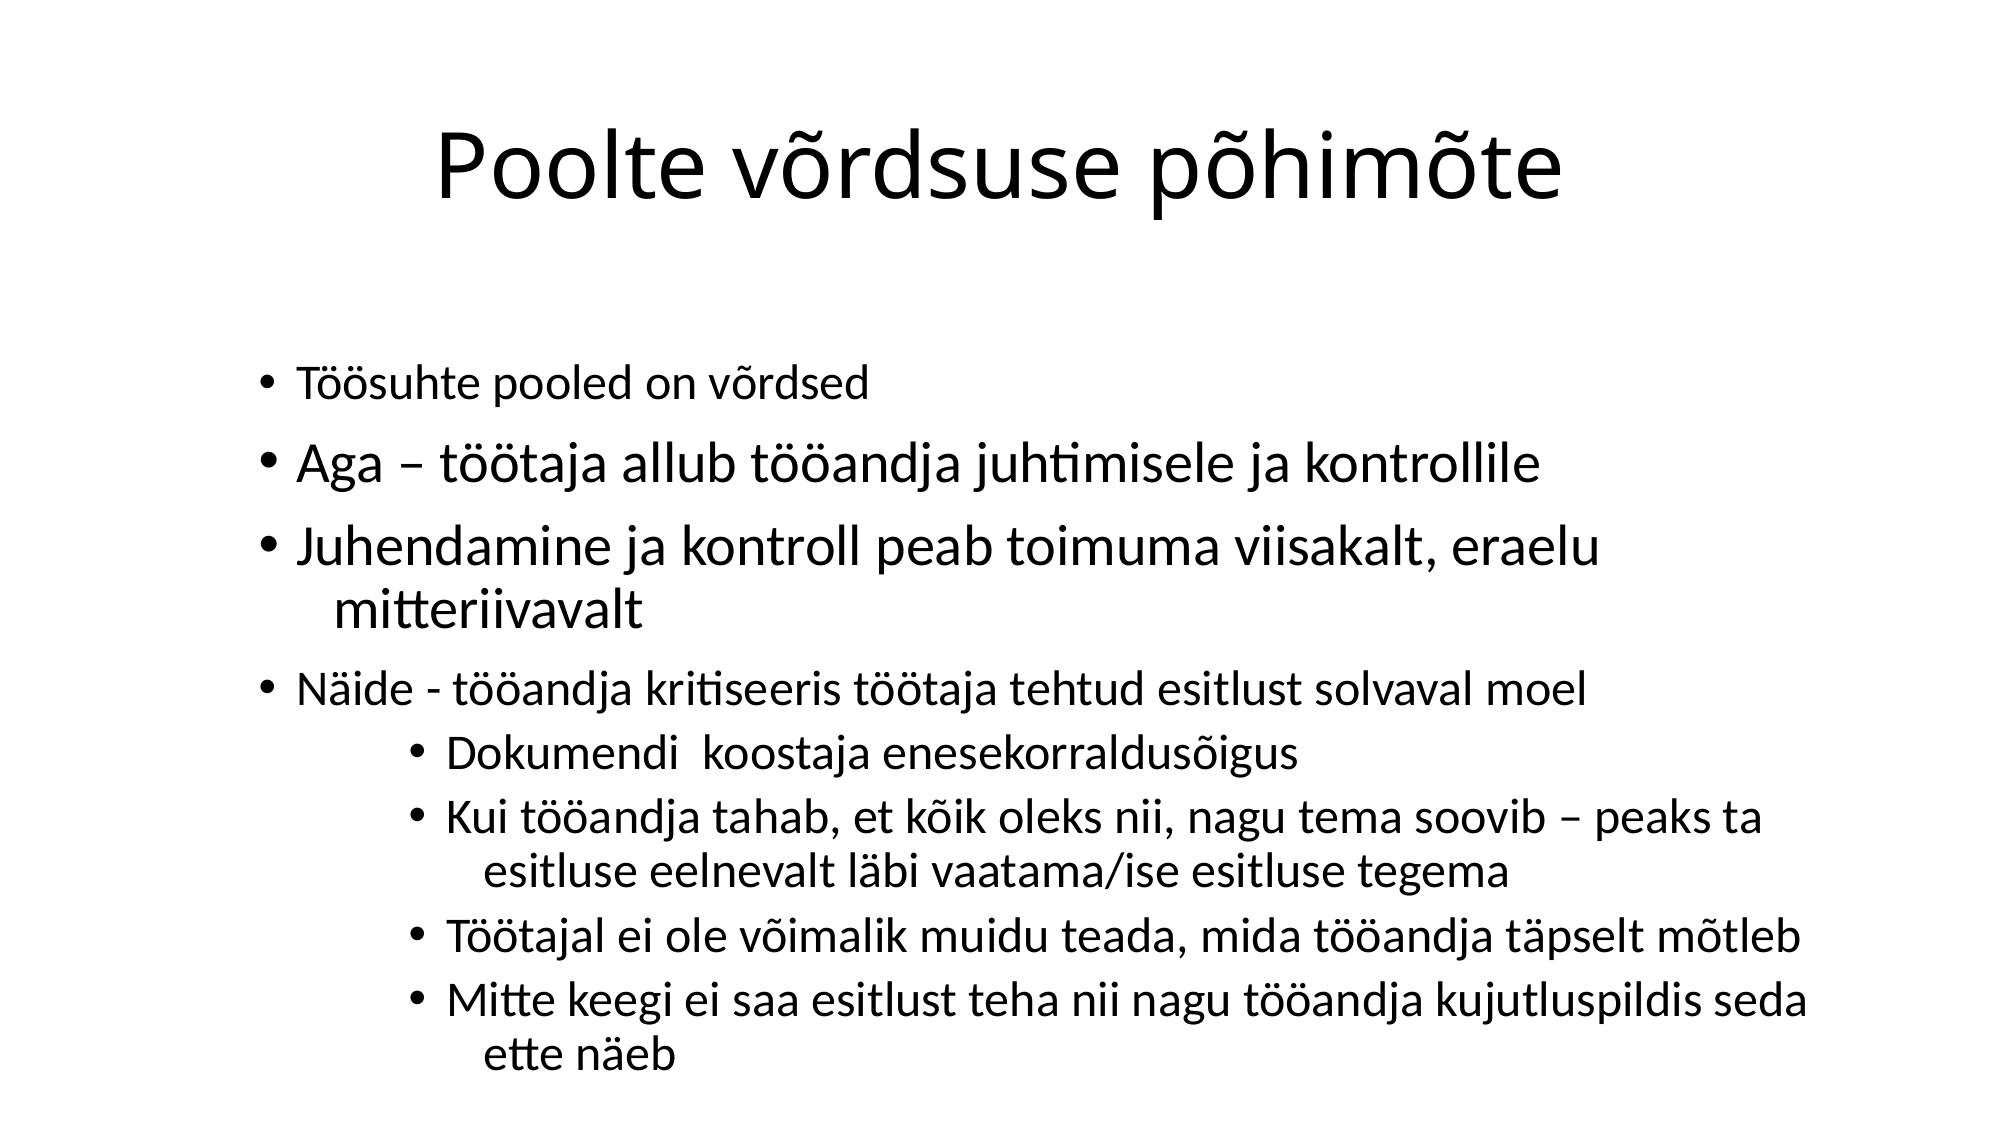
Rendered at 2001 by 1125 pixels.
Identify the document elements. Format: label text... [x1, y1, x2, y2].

list Töösuhte pooled on võrdsed Aga – töötaja allub tööandja juhtimisele ja kontrollile Juhendamine ja kontroll peab toimuma viisakalt, eraelu mitteriivavalt Näide - tööandja kritiseeris töötaja tehtud esitlust solvaval moel Dokumendi koostaja enesekorraldusõigus Kui tööandja tahab, et kõik oleks nii, nagu tema soovib – peaks ta esitluse eelnevalt läbi vaatama/ise esitluse tegema Töötajal ei ole võimalik muidu teada, mida tööandja täpselt mõtleb Mitte keegi ei saa esitlust teha nii nagu tööandja kujutluspildis seda ette näeb [243, 349, 1887, 1095]
title Poolte võrdsuse põhimõte [137, 59, 1863, 278]
